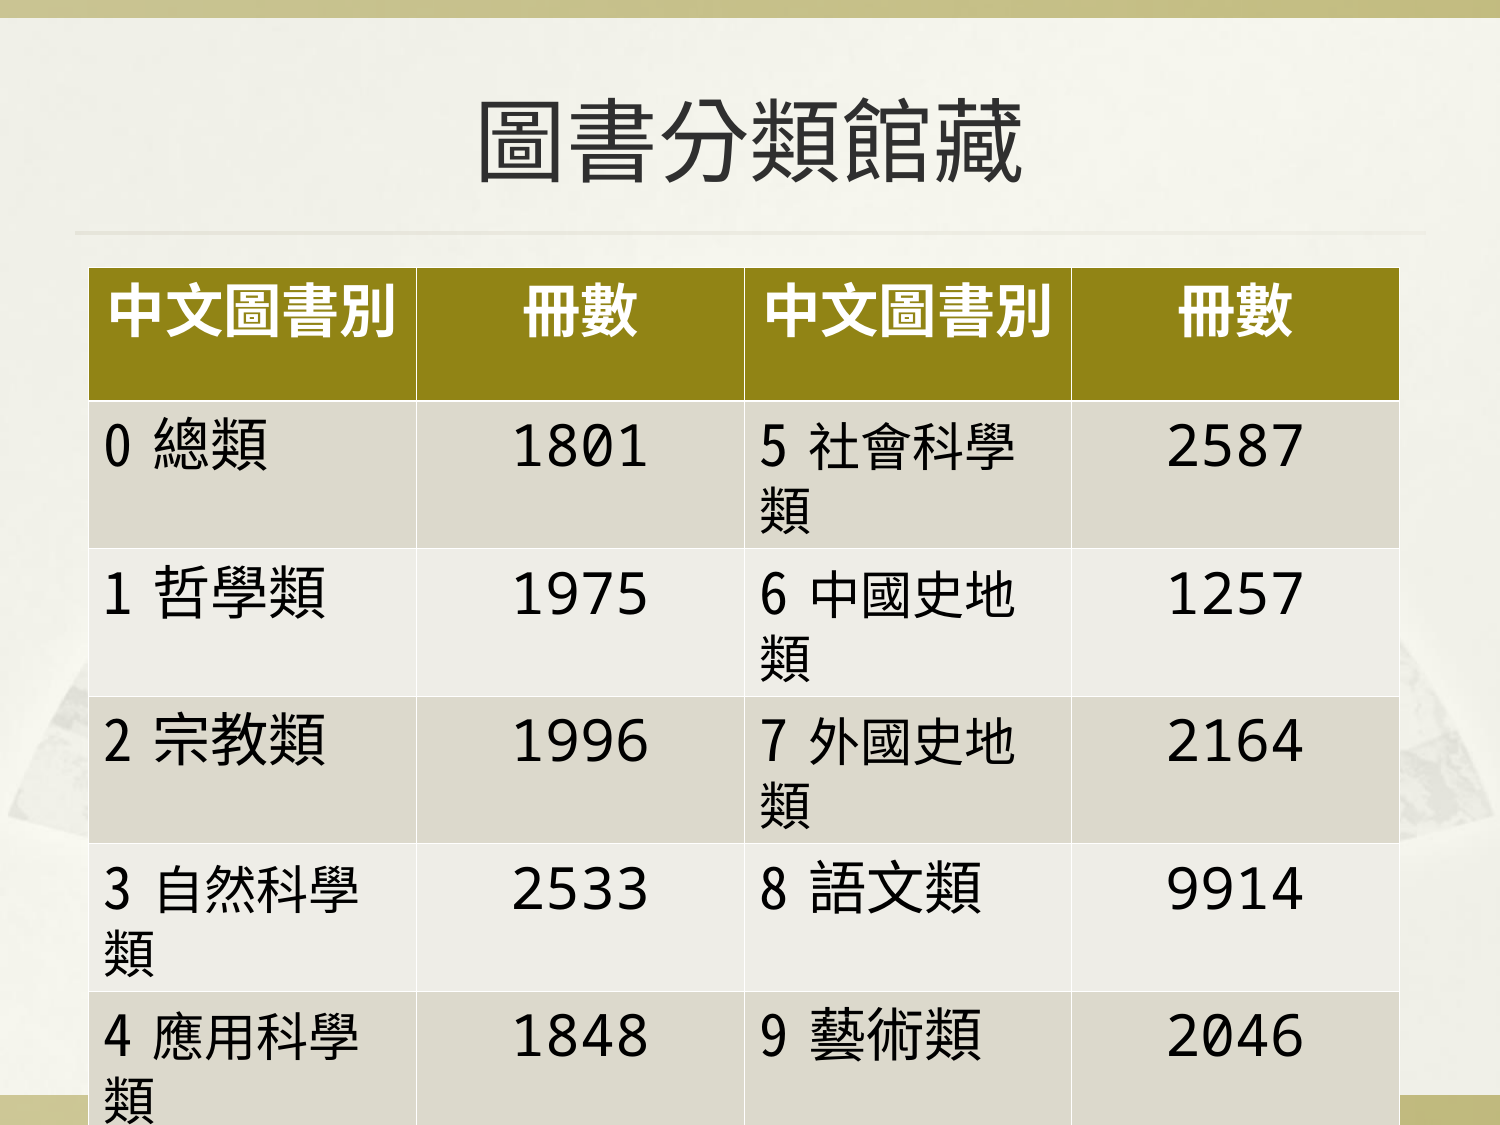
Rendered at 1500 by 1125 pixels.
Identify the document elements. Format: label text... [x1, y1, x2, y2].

title 圖書分類館藏 [75, 45, 1426, 233]
table_cell 2宗教類 [89, 697, 416, 843]
table_cell 9藝術類 [745, 992, 1071, 1125]
table_cell 9914 [1072, 844, 1399, 991]
table_header 中文圖書別 [89, 268, 416, 400]
table_cell 3自然科學類 [89, 844, 416, 991]
table_cell 5社會科學類 [745, 402, 1071, 548]
table_cell 1257 [1072, 549, 1399, 696]
table_header 冊數 [417, 268, 744, 400]
table_cell 7外國史地類 [745, 697, 1071, 843]
table_cell 4應用科學類 [89, 992, 416, 1125]
table_cell 2533 [417, 844, 744, 991]
table_cell 1848 [417, 992, 744, 1125]
table_header 中文圖書別 [745, 268, 1071, 400]
picture [0, 18, 1500, 1095]
table_cell 6中國史地類 [745, 549, 1071, 696]
table_header 冊數 [1072, 268, 1399, 400]
table_cell 2046 [1072, 992, 1399, 1125]
table_cell 8語文類 [745, 844, 1071, 991]
table_cell 0總類 [89, 402, 416, 548]
table_cell 1801 [417, 402, 744, 548]
table_cell 1996 [417, 697, 744, 843]
table_cell 1975 [417, 549, 744, 696]
table_cell 2587 [1072, 402, 1399, 548]
table_cell 2164 [1072, 697, 1399, 843]
table_cell 1哲學類 [89, 549, 416, 696]
